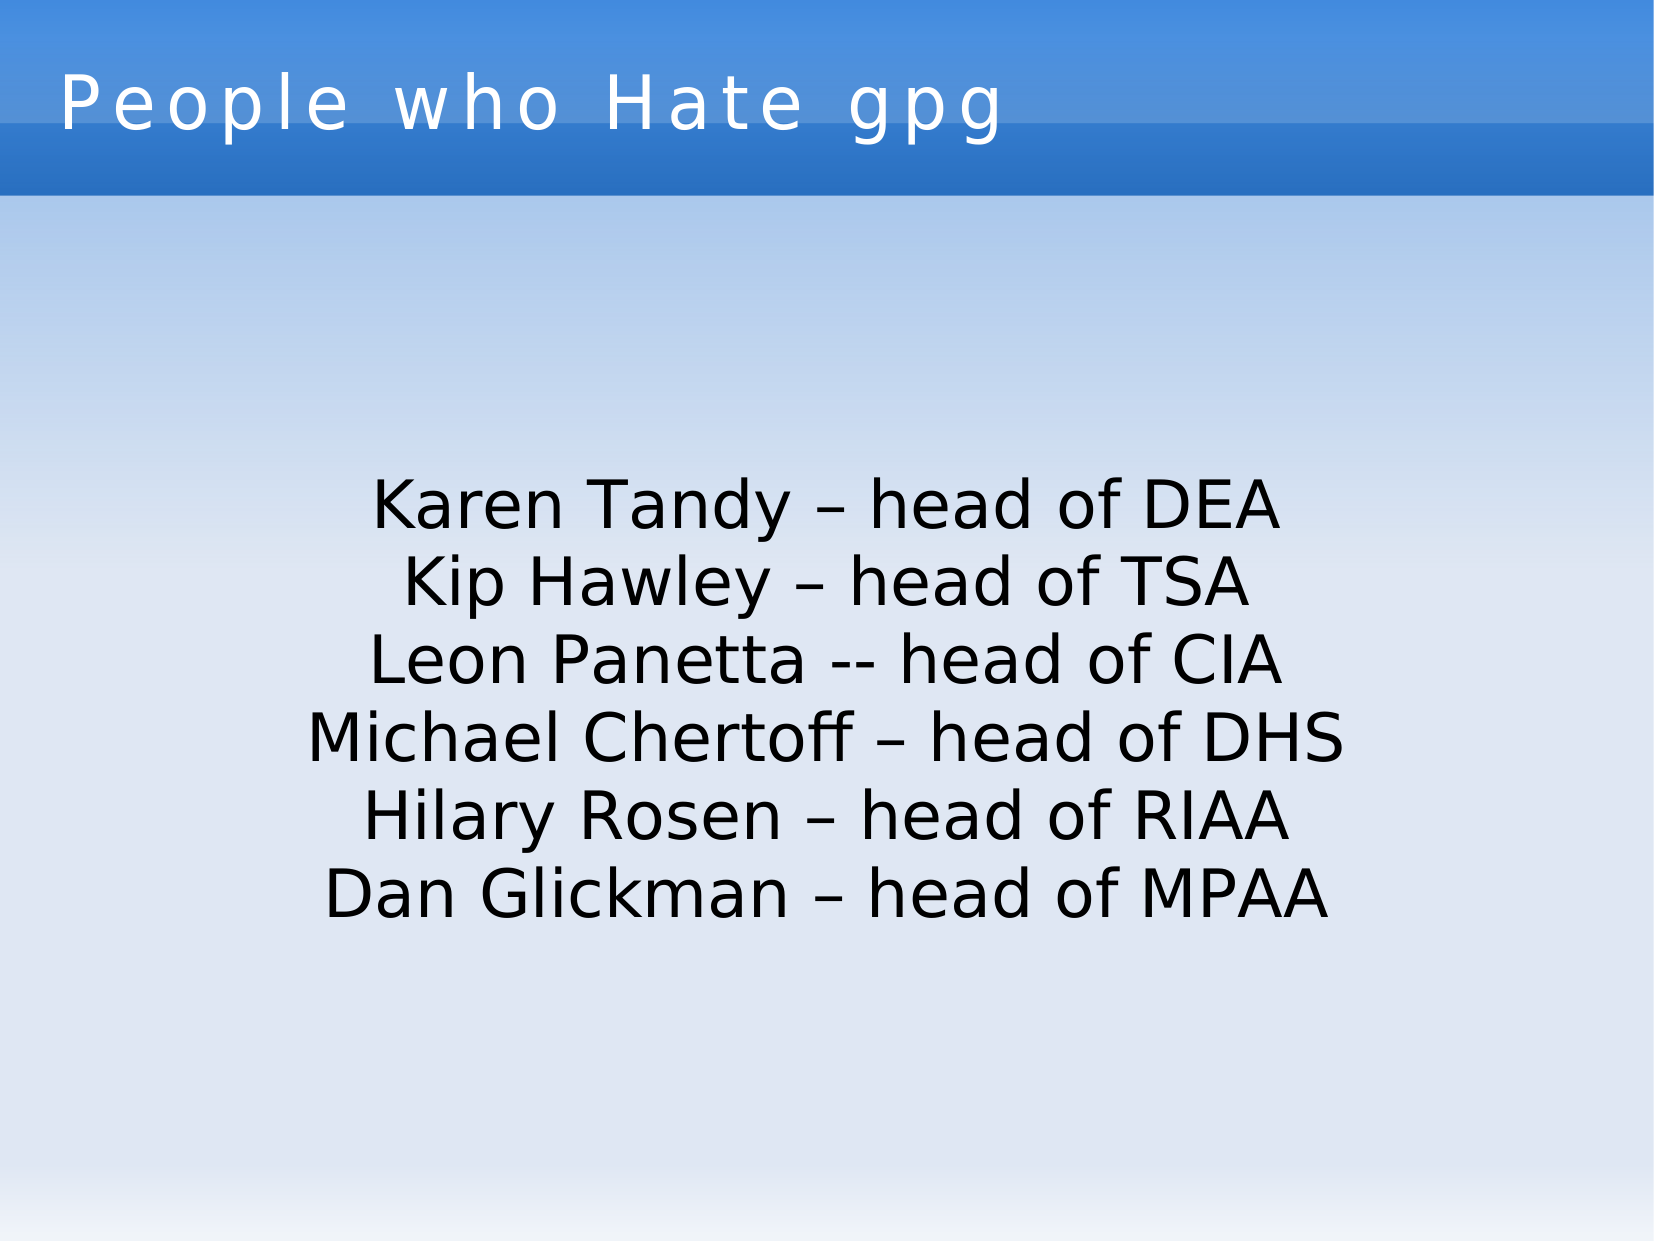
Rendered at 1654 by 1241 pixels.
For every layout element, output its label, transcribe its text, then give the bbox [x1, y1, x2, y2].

picture [0, 0, 1654, 1241]
subtitle Karen Tandy – head of DEA Kip Hawley – head of TSA Leon Panetta -- head of CIA Michael Chertoff – head of DHS Hilary Rosen – head of RIAA Dan Glickman – head of MPAA [82, 290, 1571, 1109]
title People who Hate gpg [59, 29, 1270, 178]
